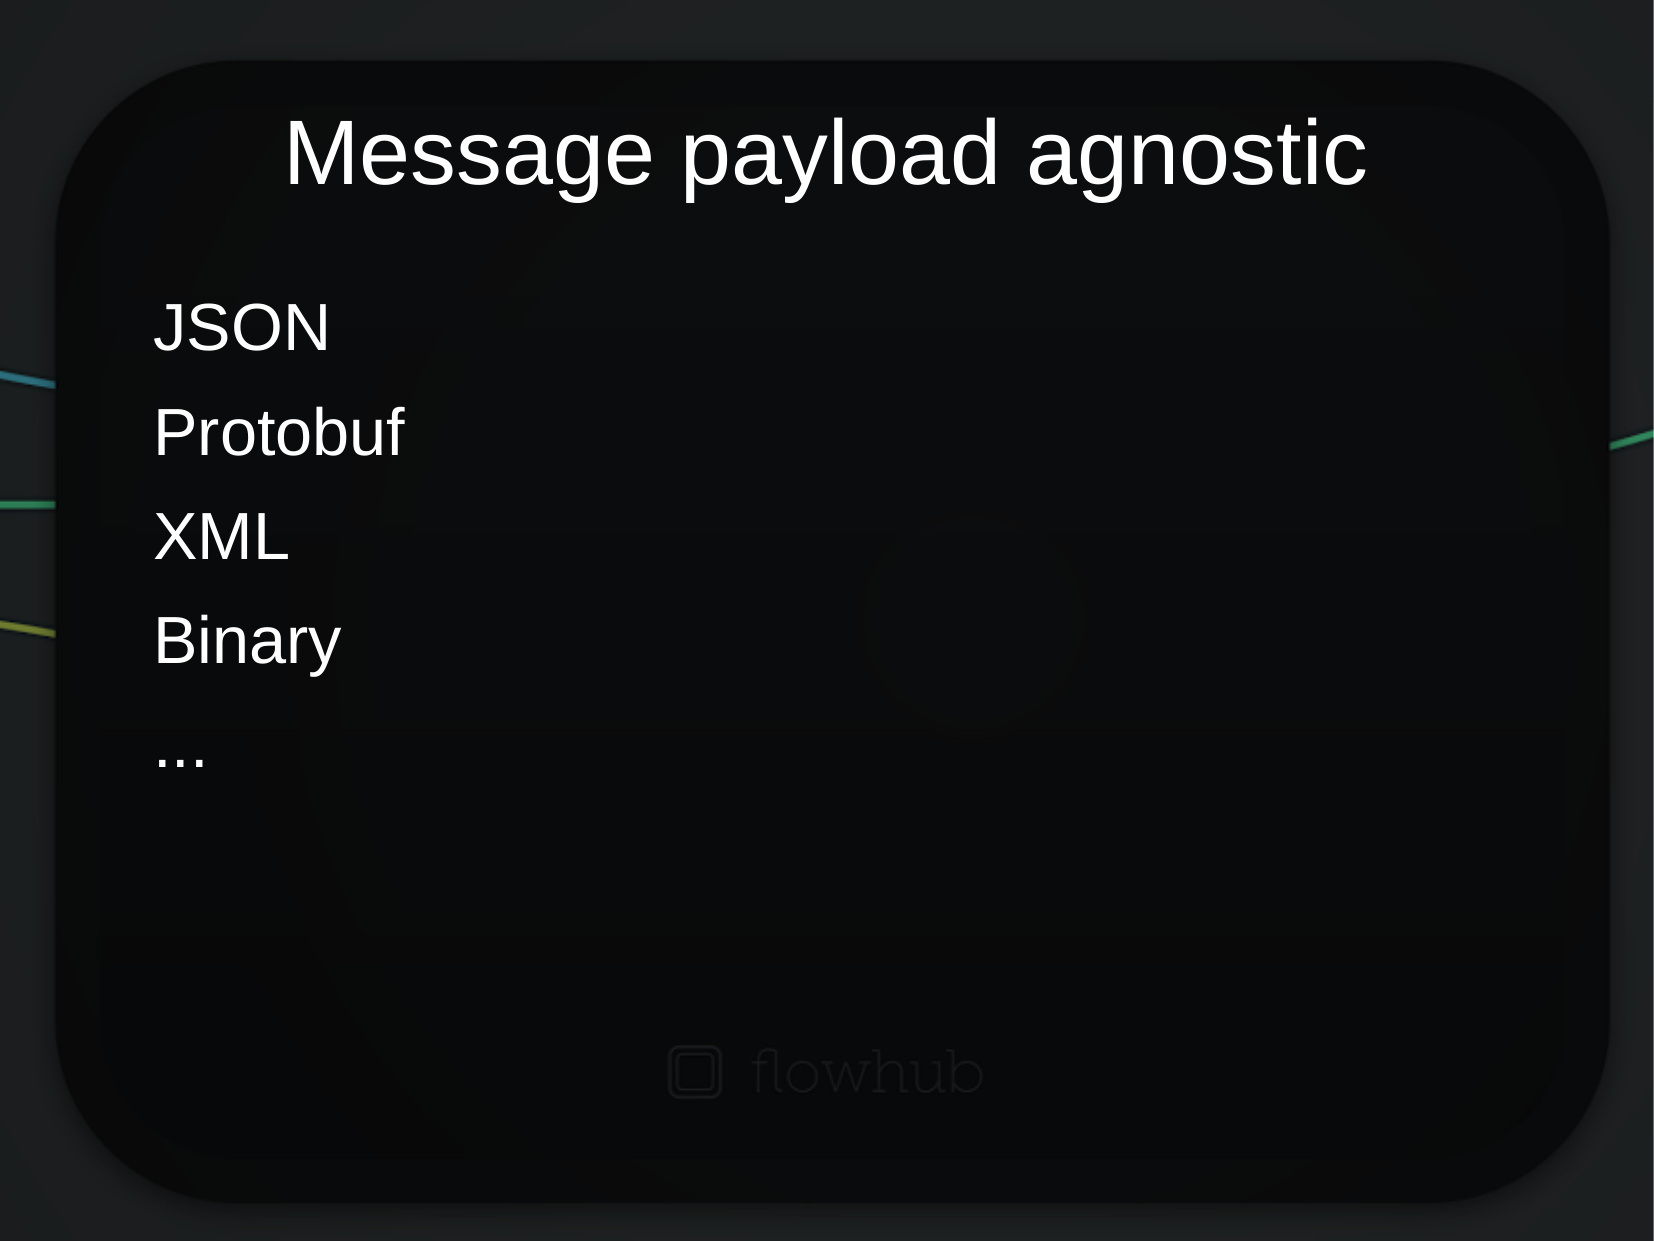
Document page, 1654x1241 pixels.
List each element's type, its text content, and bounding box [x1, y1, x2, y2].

title Message payload agnostic [82, 49, 1571, 257]
list JSON Protobuf XML Binary ... [82, 290, 1571, 1010]
picture [0, 0, 1654, 1241]
